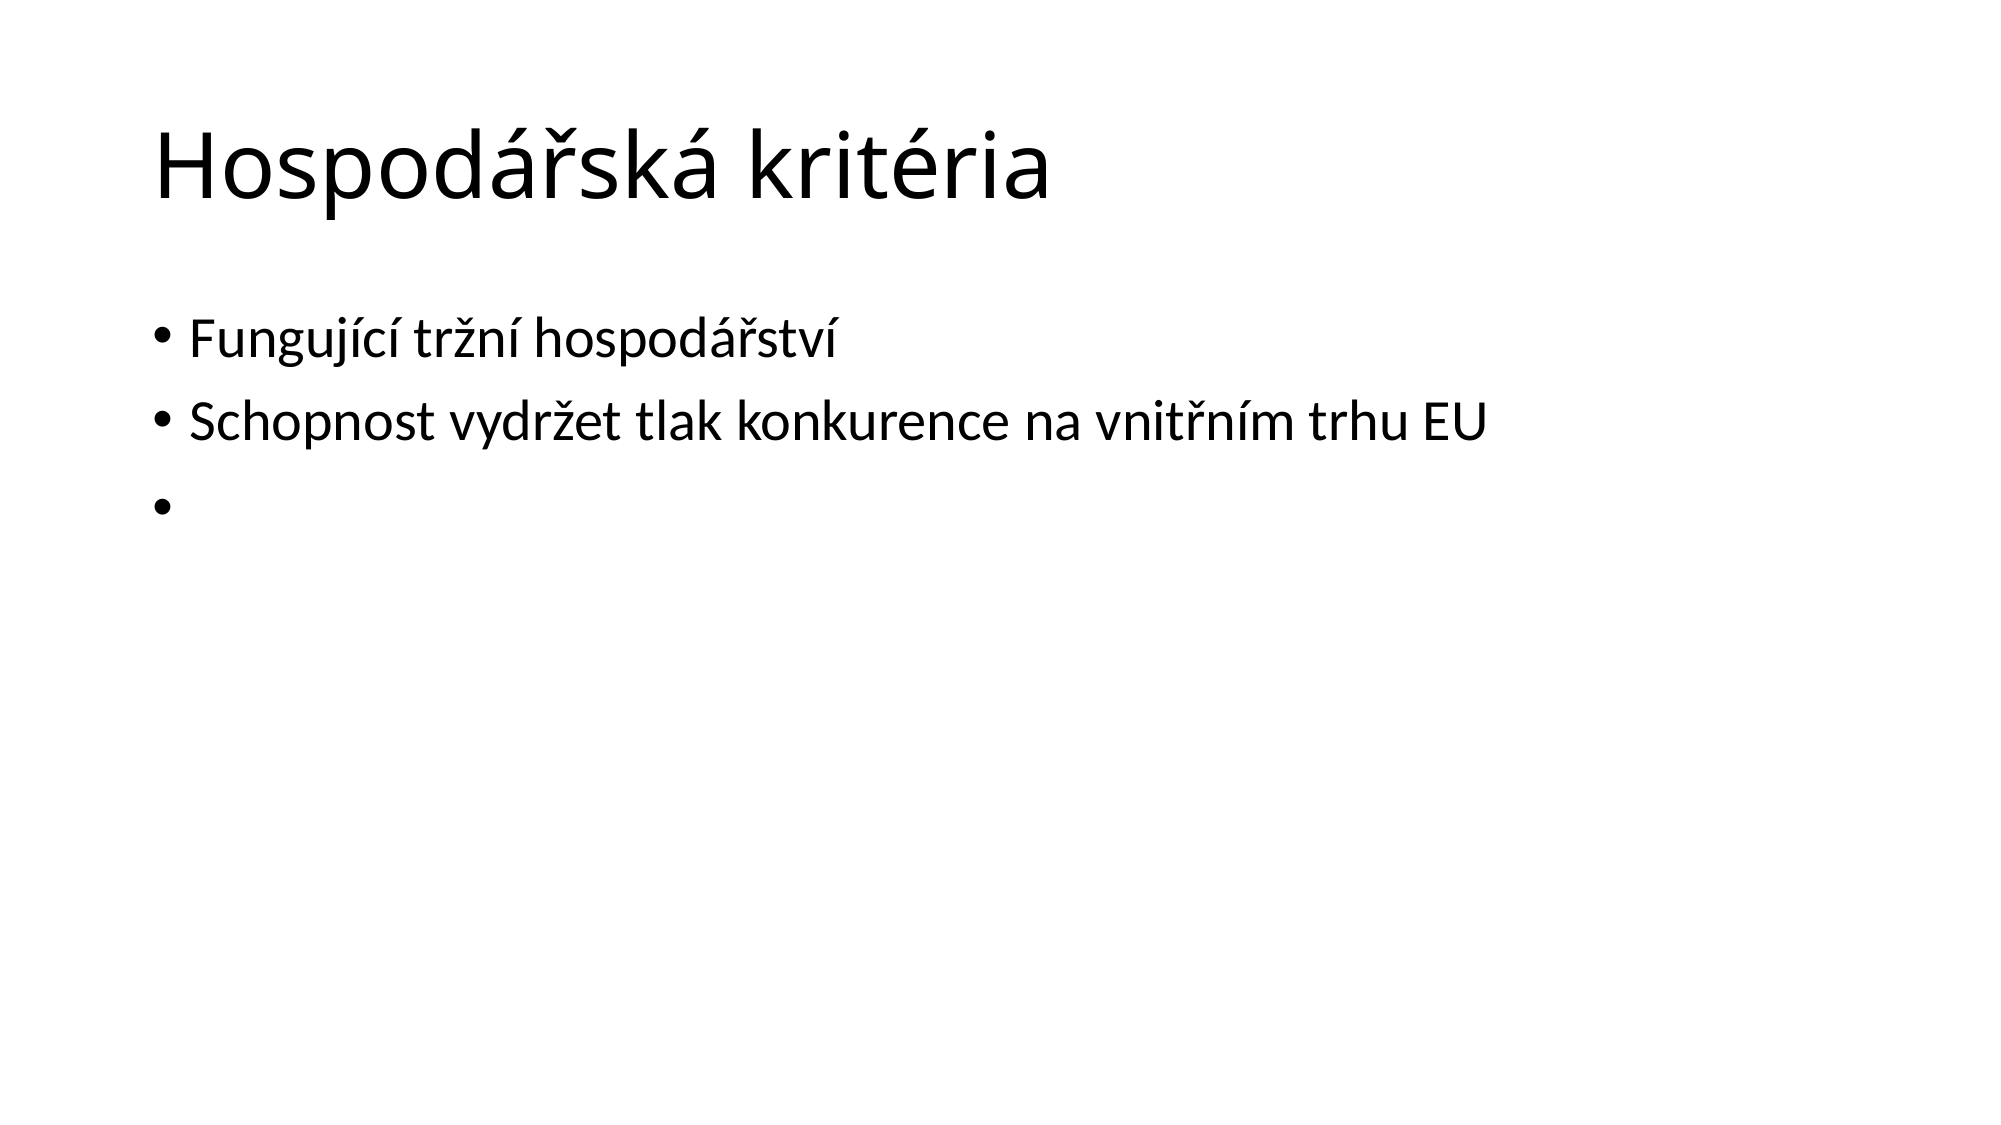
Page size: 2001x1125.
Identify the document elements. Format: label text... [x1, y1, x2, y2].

title Hospodářská kritéria [137, 59, 1863, 278]
list Fungující tržní hospodářství Schopnost vydržet tlak konkurence na vnitřním trhu EU [137, 299, 1863, 1014]
